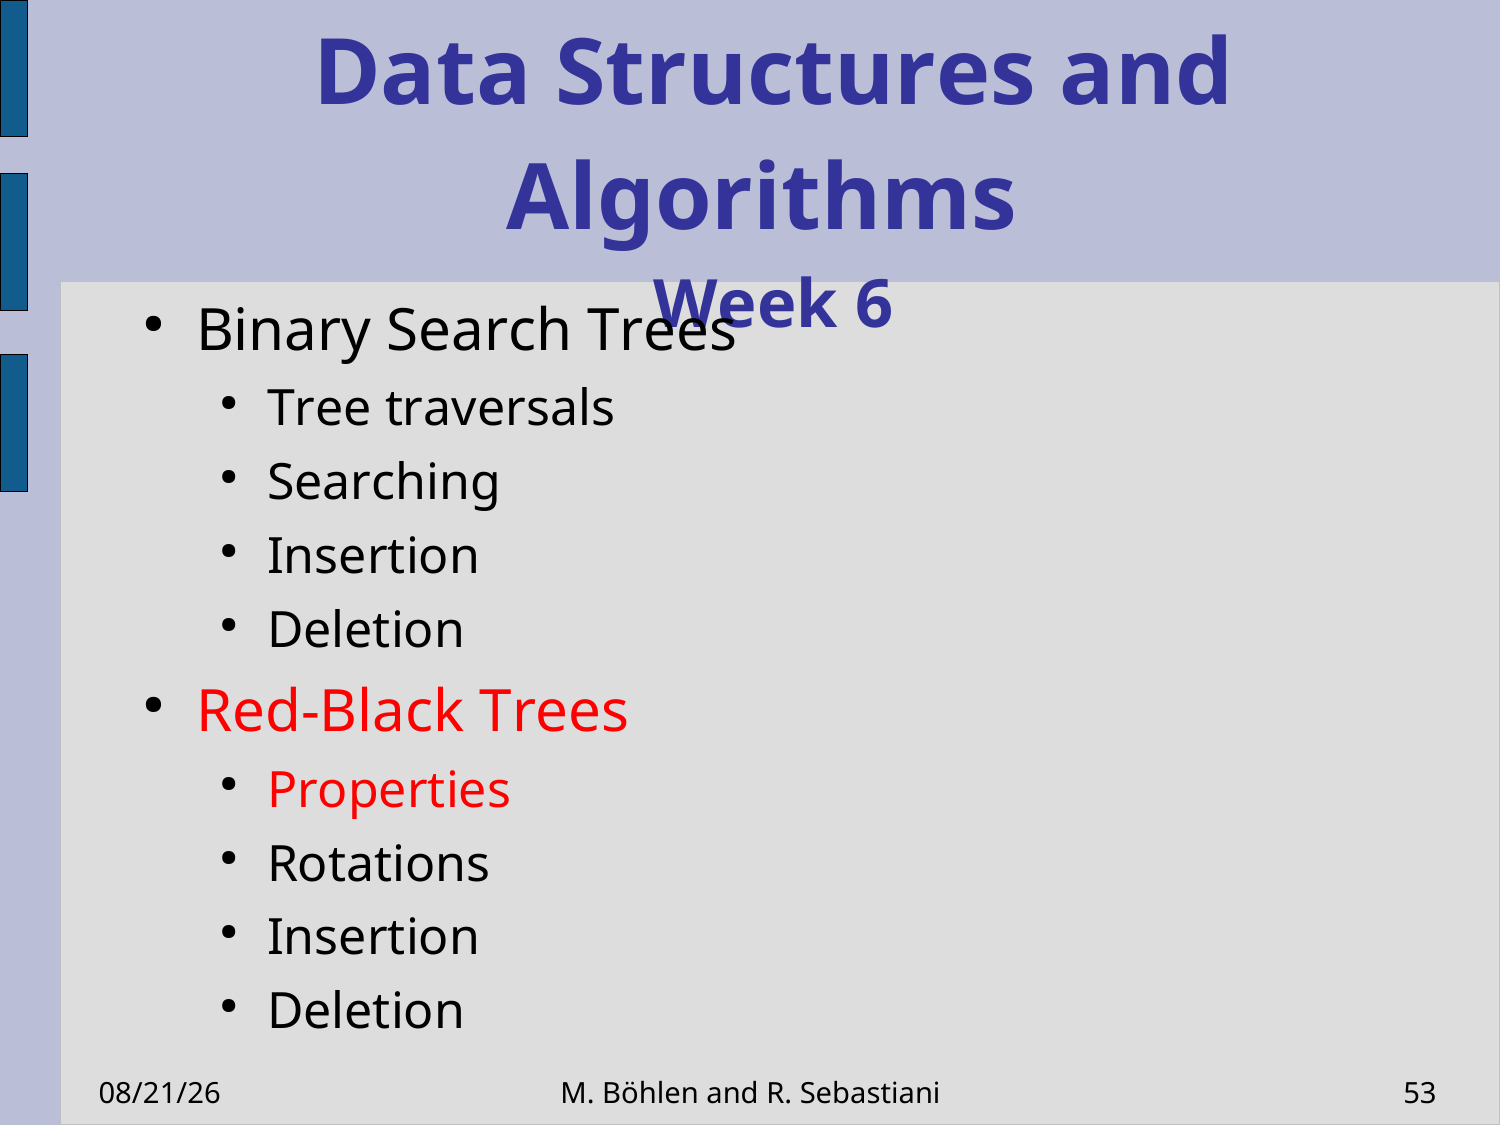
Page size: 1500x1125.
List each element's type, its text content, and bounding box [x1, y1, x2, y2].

title Data Structures and Algorithms Week 6 [65, 68, 1482, 285]
subtitle Binary Search Trees Tree traversals Searching Insertion Deletion Red-Black Trees Properties Rotations Insertion Deletion [110, 305, 1392, 1030]
